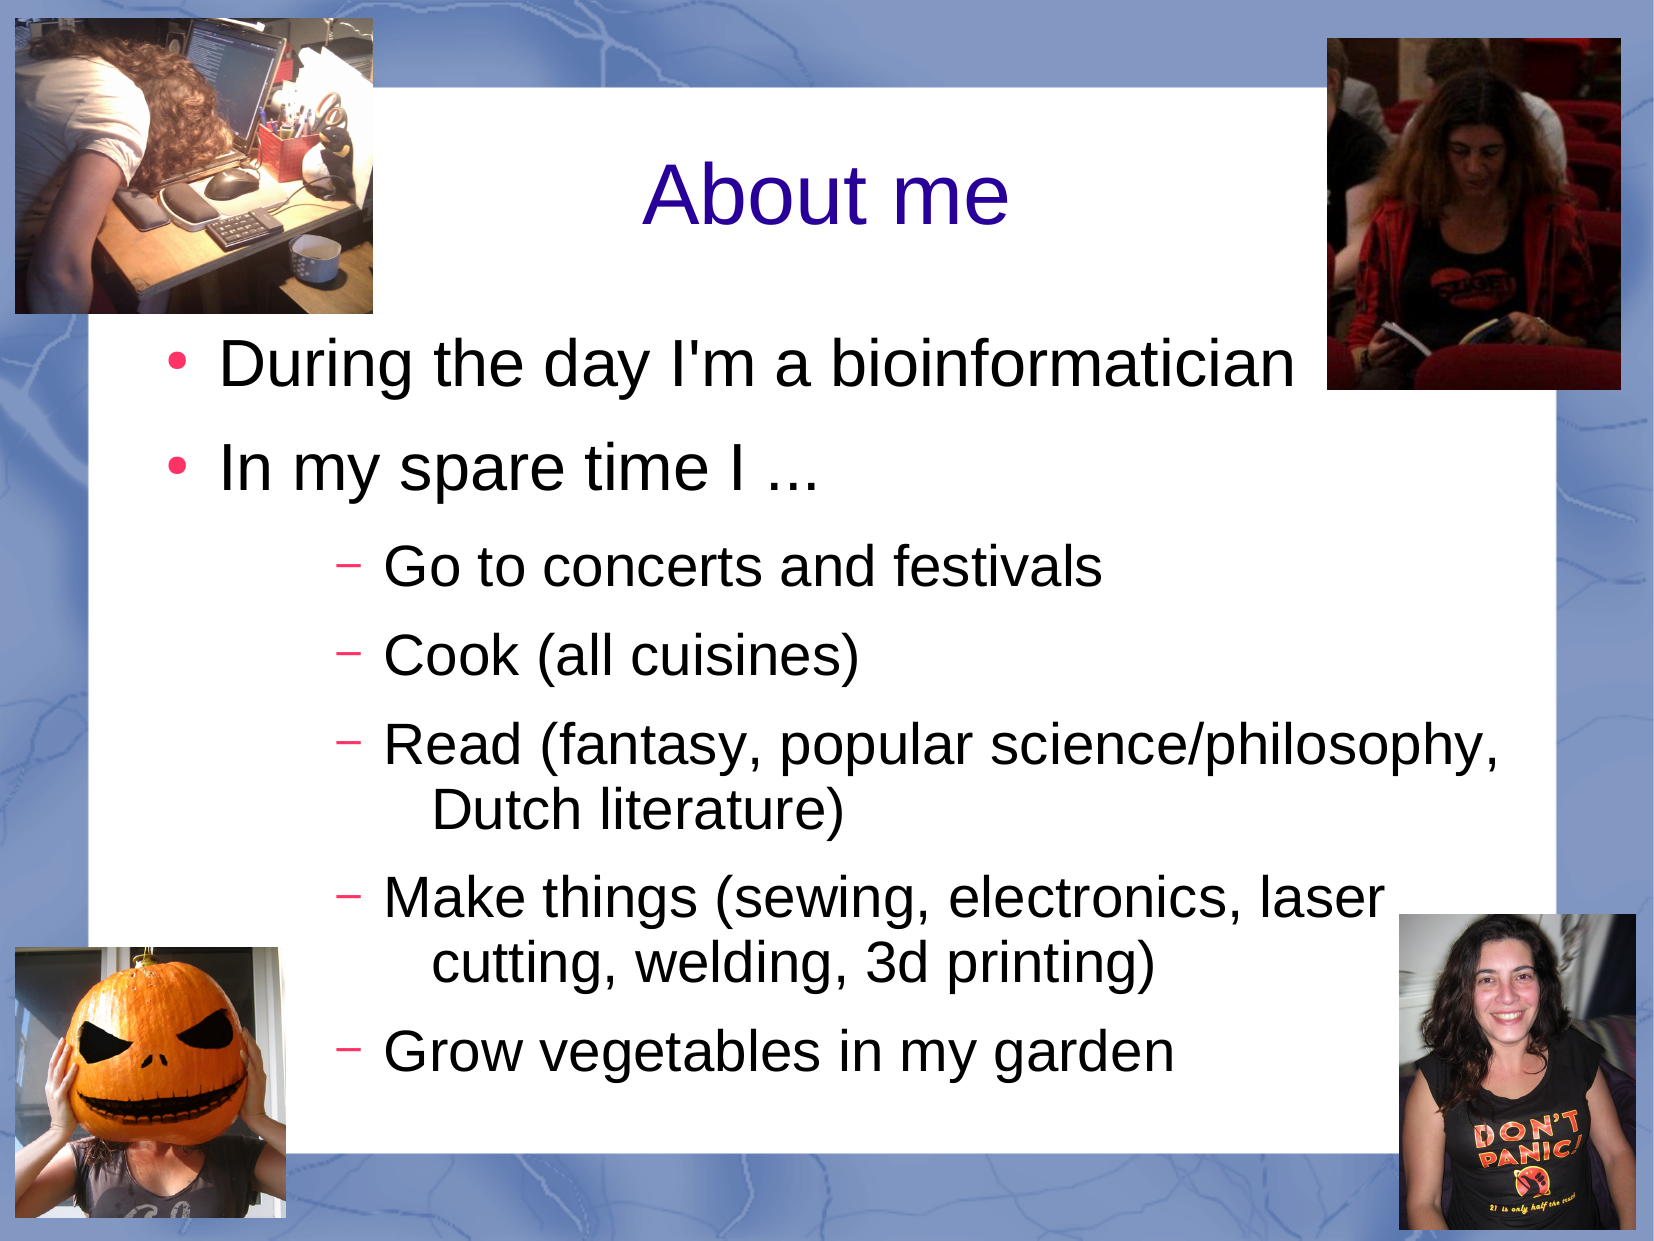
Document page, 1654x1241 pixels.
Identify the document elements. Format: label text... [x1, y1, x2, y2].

title About me [373, 90, 1327, 298]
picture [0, 0, 1654, 1241]
list During the day I'm a bioinformatician In my spare time I ... Go to concerts and festivals Cook (all cuisines) Read (fantasy, popular science/philosophy, Dutch literature) Make things (sewing, electronics, laser cutting, welding, 3d printing) Grow vegetables in my garden [147, 325, 1506, 1084]
